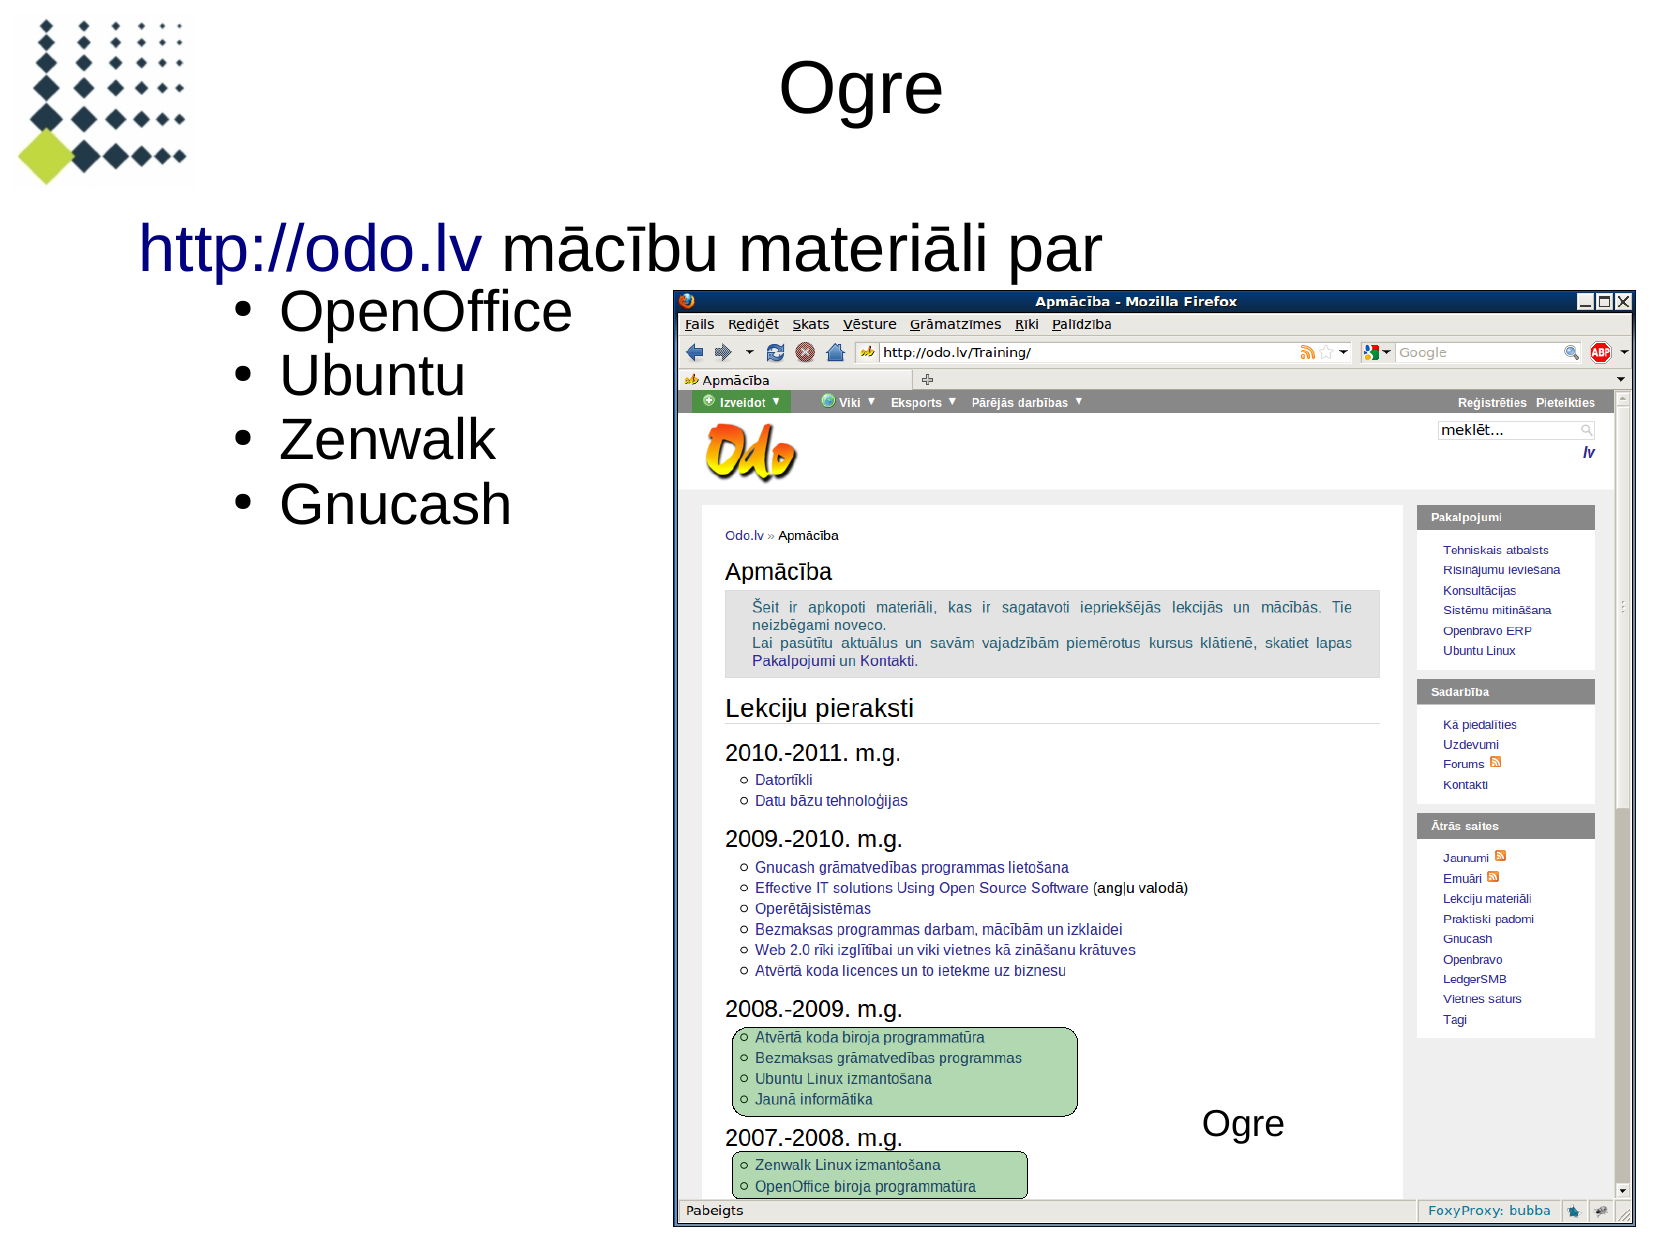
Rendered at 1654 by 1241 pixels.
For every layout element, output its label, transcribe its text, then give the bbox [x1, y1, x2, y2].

picture [673, 290, 1636, 1227]
list http://odo.lv mācību materiāli par OpenOffice Ubuntu Zenwalk Gnucash [82, 212, 1569, 1084]
title Ogre [153, 48, 1571, 133]
text_box [732, 1027, 1078, 1117]
text_box [732, 1151, 1028, 1199]
text_box Ogre [1187, 1095, 1300, 1153]
picture [12, 12, 196, 189]
